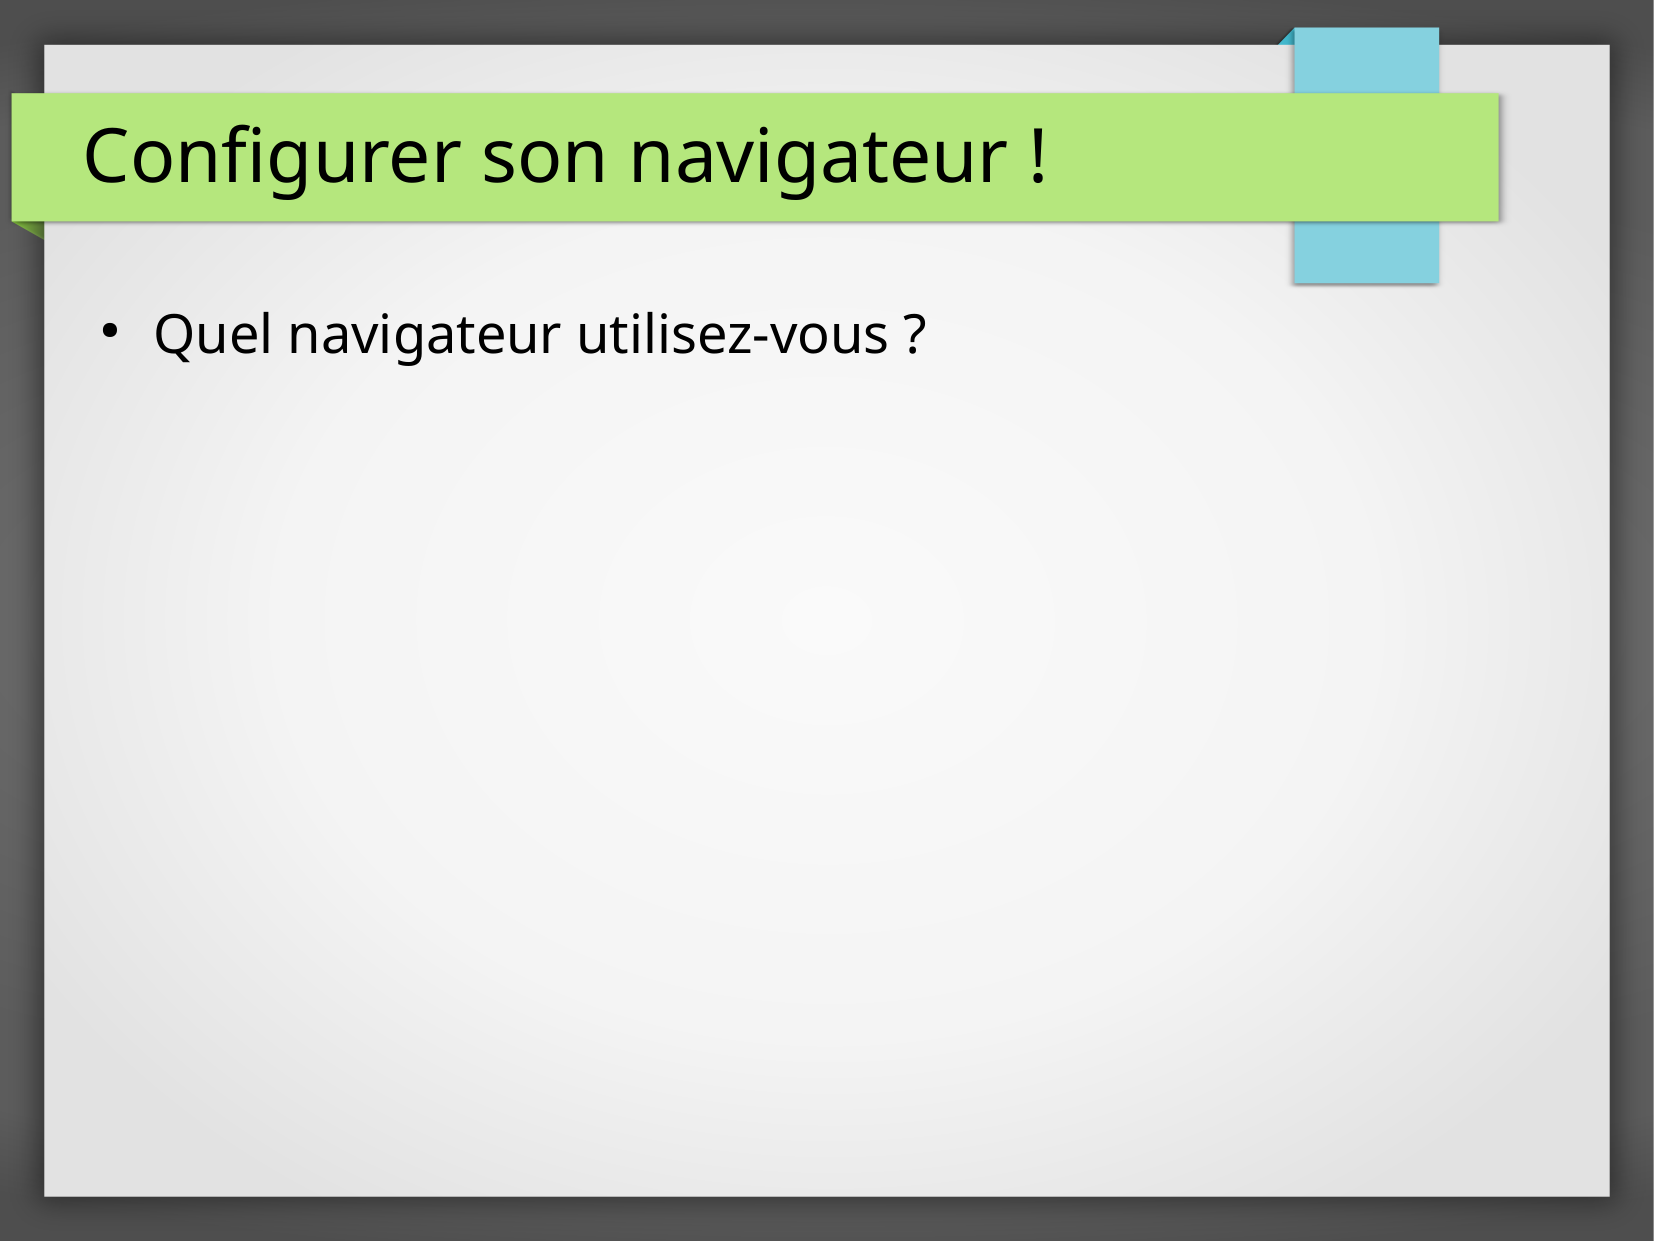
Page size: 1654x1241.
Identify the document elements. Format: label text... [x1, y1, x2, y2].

picture [0, 0, 1654, 1241]
title Configurer son navigateur ! [82, 60, 1477, 248]
list Quel navigateur utilisez-vous ? [82, 295, 1571, 1015]
